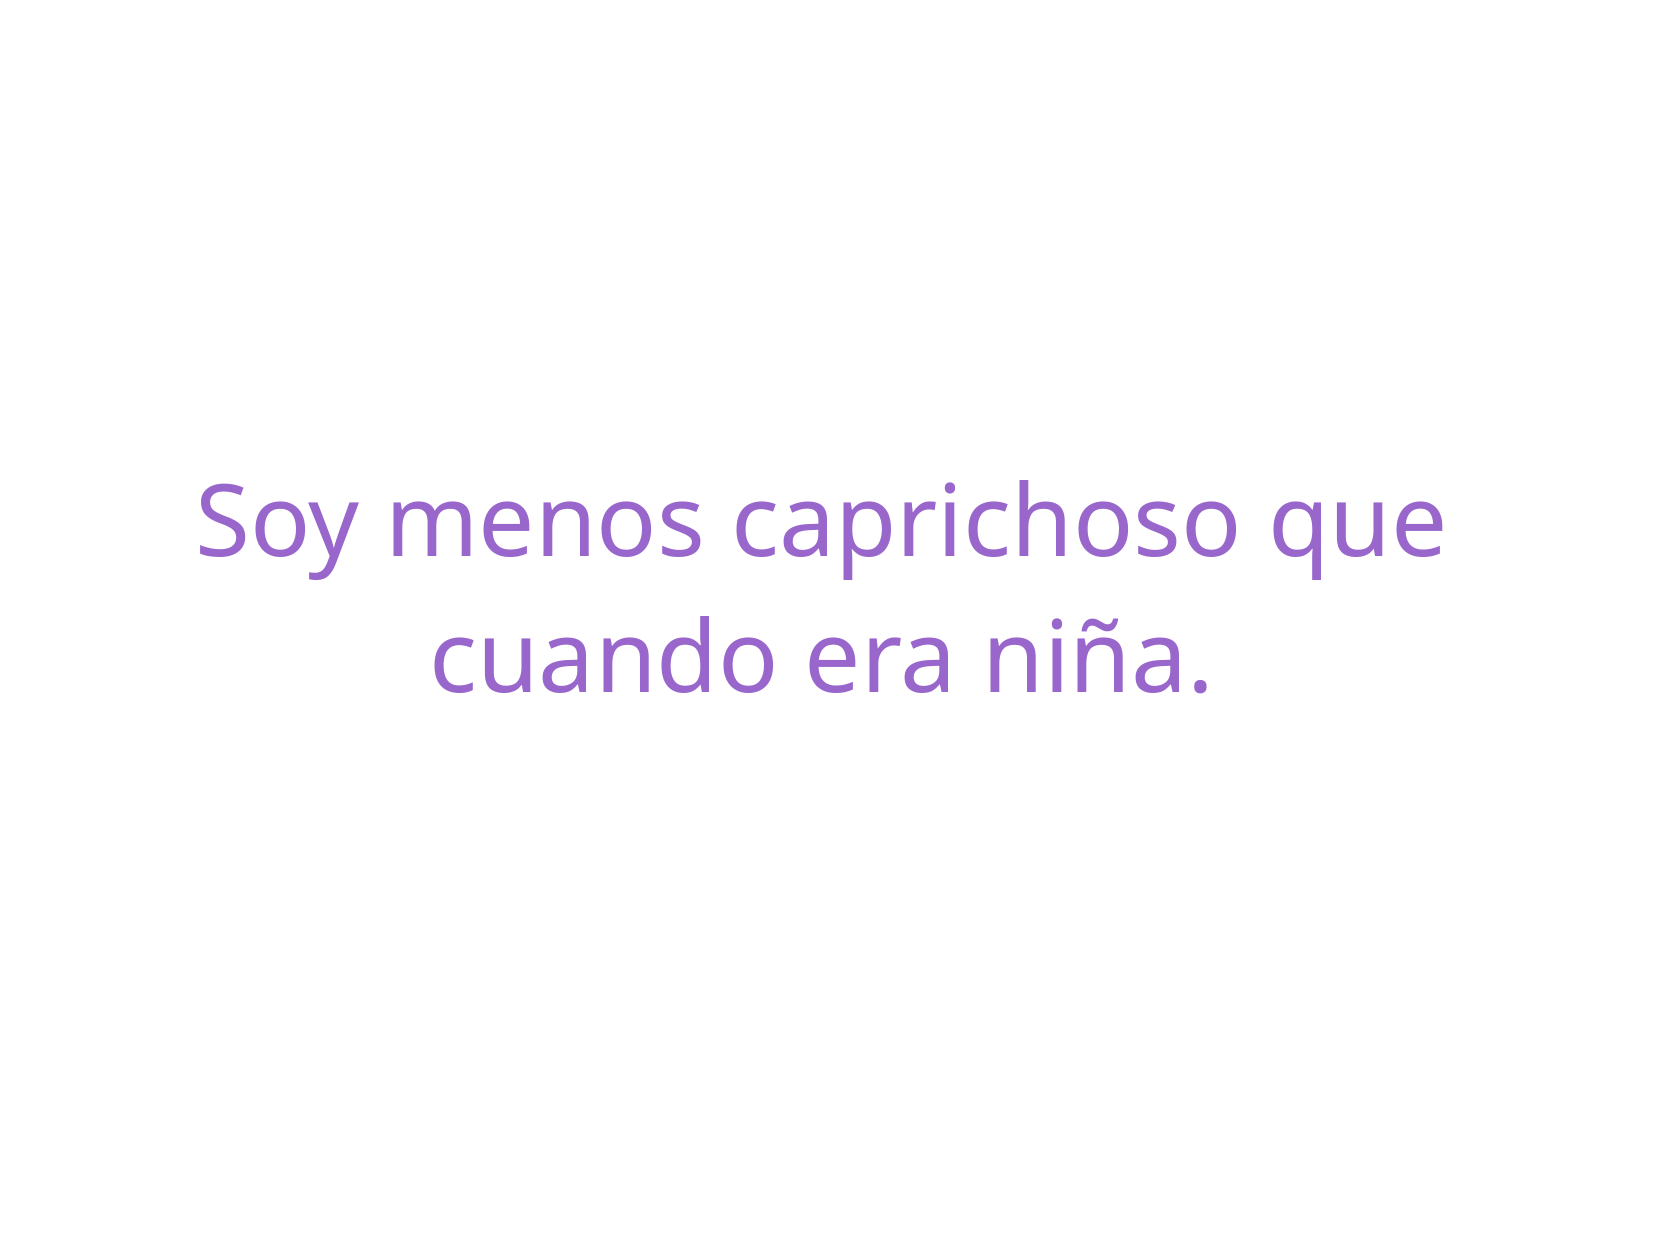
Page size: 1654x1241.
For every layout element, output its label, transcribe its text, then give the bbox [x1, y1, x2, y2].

subtitle Soy menos caprichoso que cuando era niña. [94, 225, 1550, 945]
